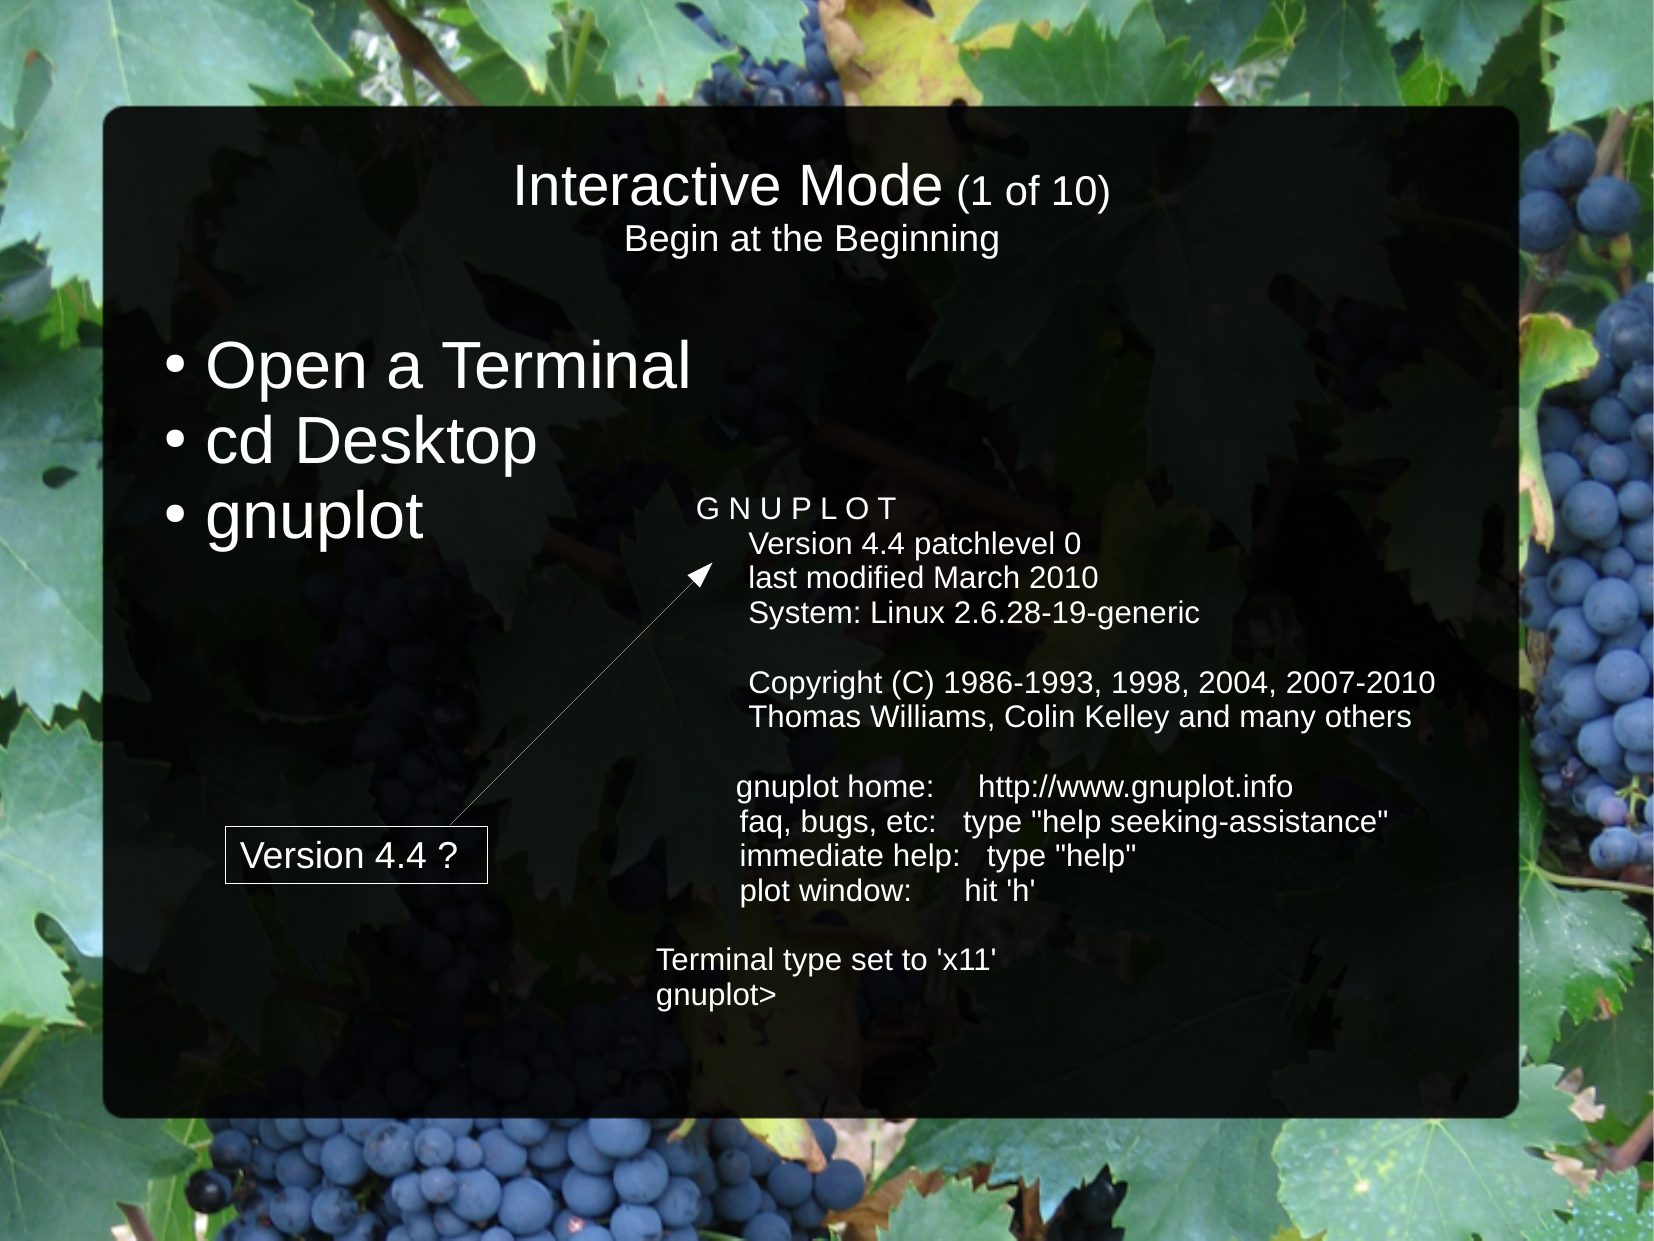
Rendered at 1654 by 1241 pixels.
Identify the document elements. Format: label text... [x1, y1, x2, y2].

text_box Version 4.4 ? [225, 826, 488, 884]
text_box G N U P L O T Version 4.4 patchlevel 0 last modified March 2010 System: Linux 2.6.28-19-generic Copyright (C) 1986-1993, 1998, 2004, 2007-2010 Thomas Williams, Colin Kelley and many others gnuplot home: http://www.gnuplot.info faq, bugs, etc: type "help seeking-assistance" immediate help: type "help" plot window: hit 'h' Terminal type set to 'x11' gnuplot> [585, 455, 1449, 1048]
subtitle Open a Terminal cd Desktop gnuplot [163, 290, 751, 591]
picture [0, 0, 1654, 1241]
title Interactive Mode (1 of 10) Begin at the Beginning [118, 150, 1506, 263]
